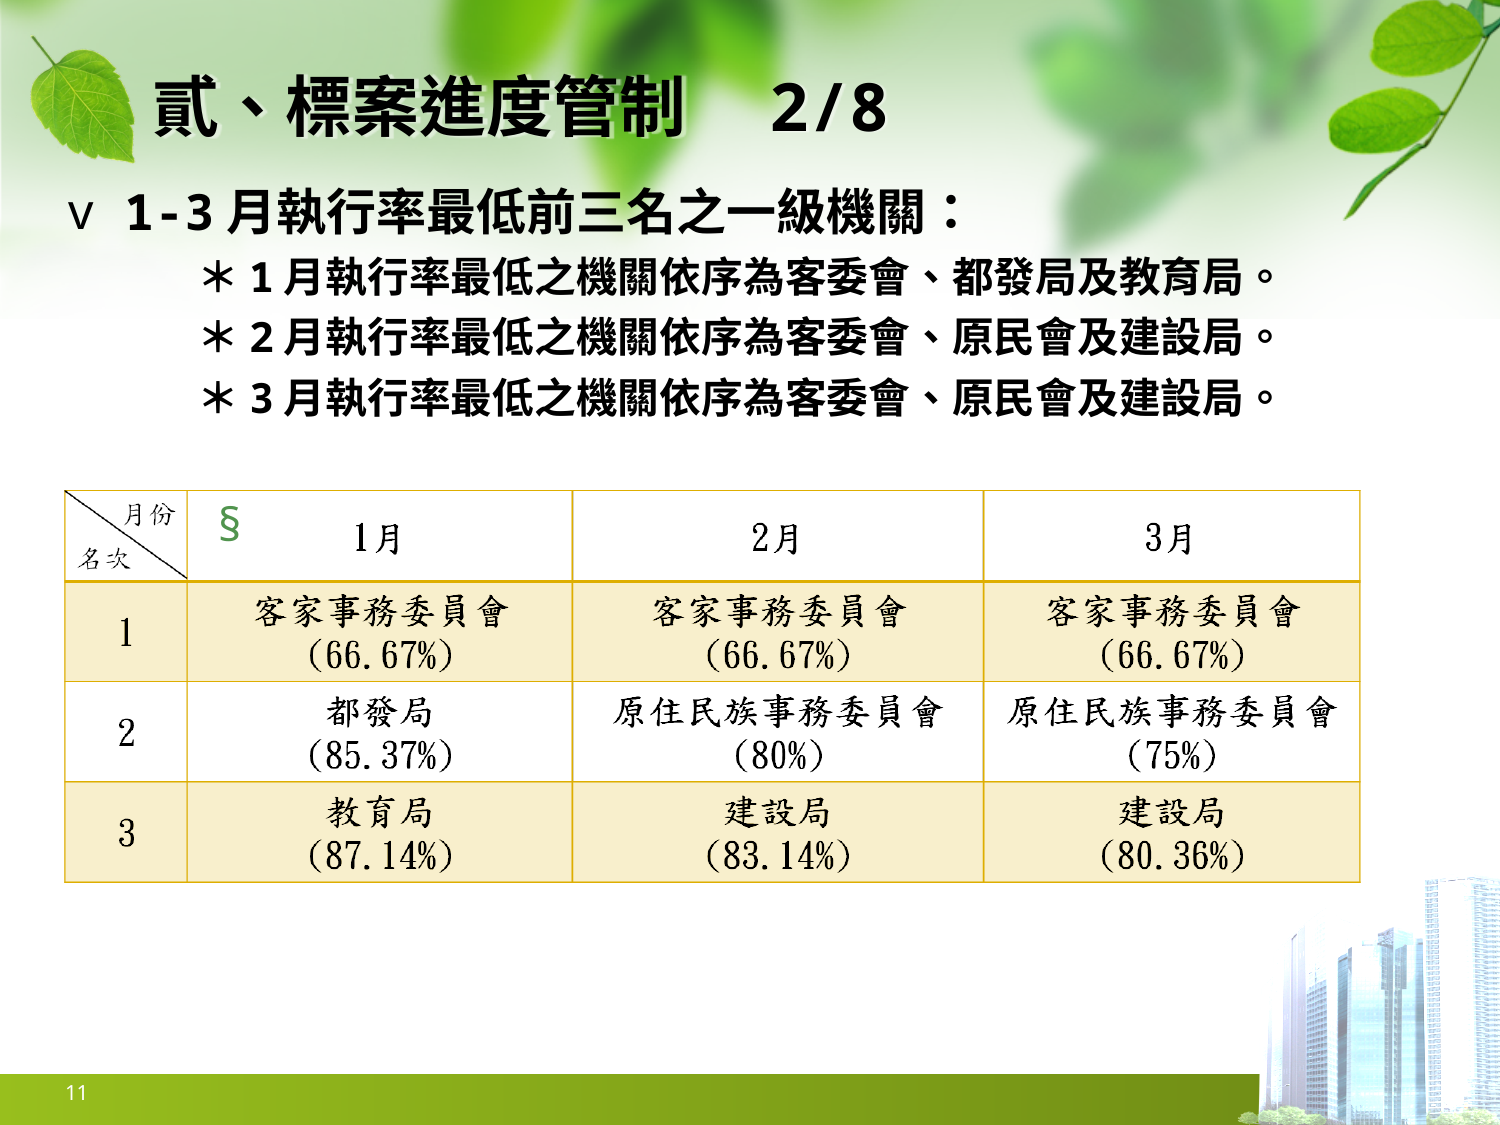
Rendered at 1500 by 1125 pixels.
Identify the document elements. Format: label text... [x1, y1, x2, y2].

list 1-3月執行率最低前三名之一級機關： ＊1月執行率最低之機關依序為客委會、都發局及教育局。 ＊2月執行率最低之機關依序為客委會、原民會及建設局。 ＊3月執行率最低之機關依序為客委會、原民會及建設局。 [53, 172, 1447, 965]
text_box 11 [50, 1072, 138, 1113]
picture [53, 479, 1371, 893]
title 貳、標案進度管制 2/8 [137, 57, 1325, 150]
